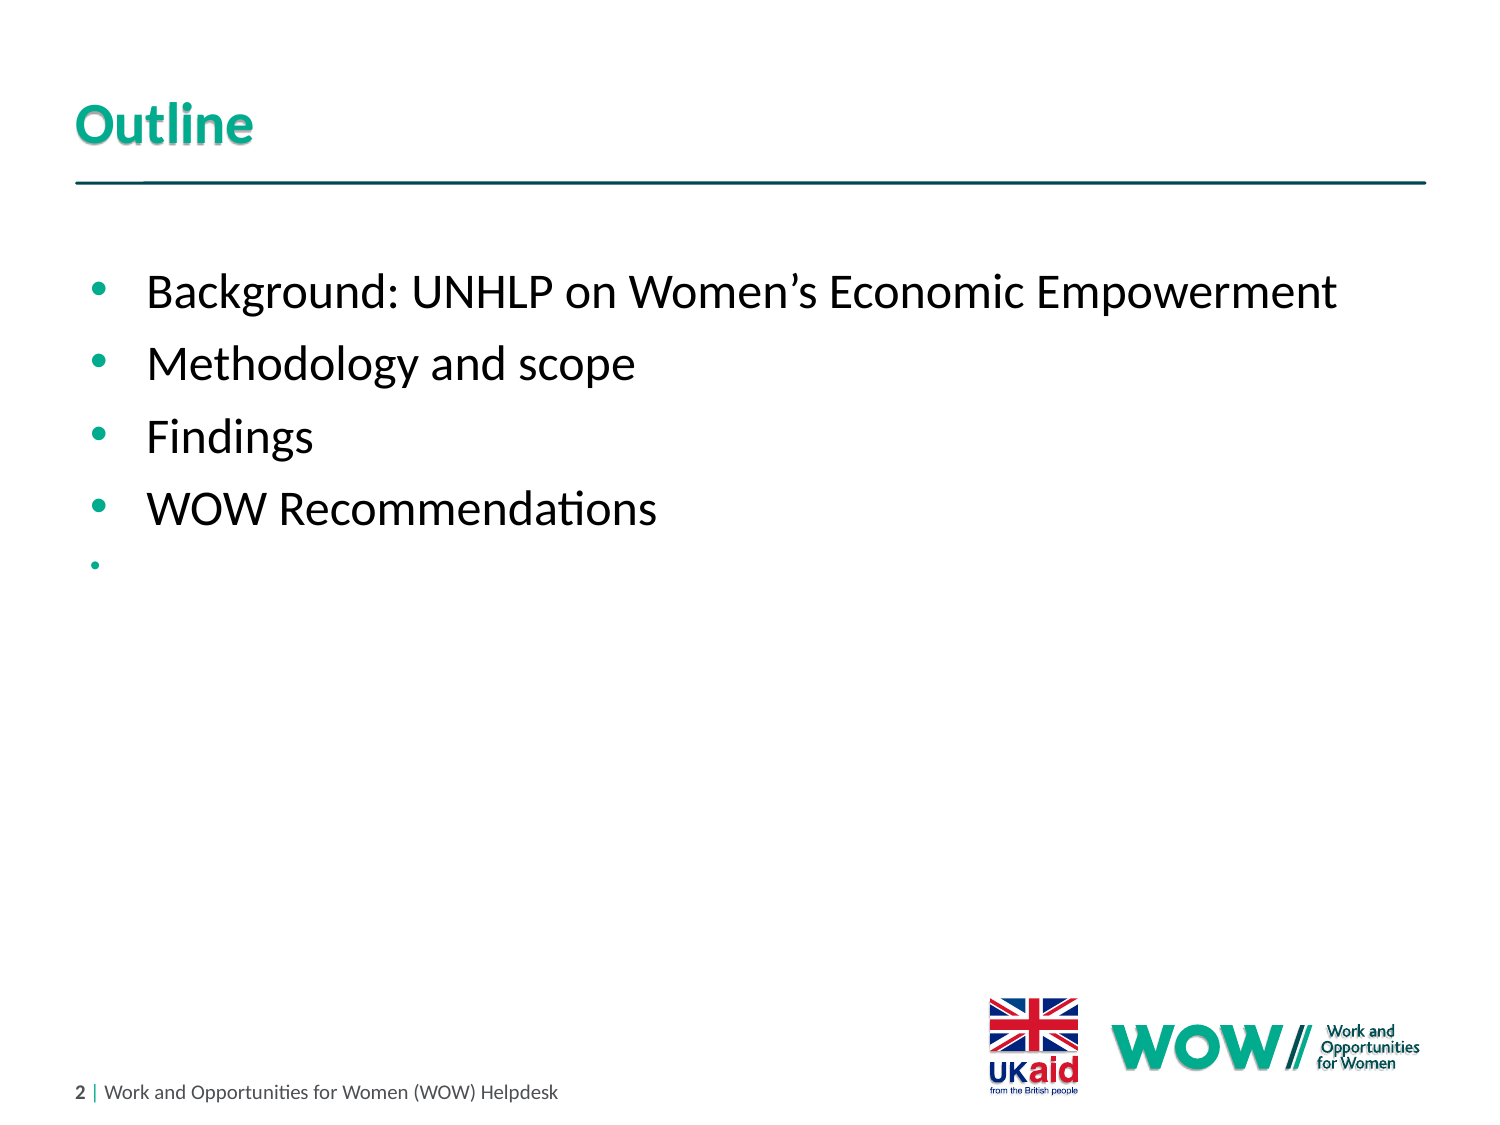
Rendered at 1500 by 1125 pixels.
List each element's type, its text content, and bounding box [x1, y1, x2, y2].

text_box Background: UNHLP on Women’s Economic Empowerment Methodology and scope Findings WOW Recommendations [75, 250, 1371, 594]
text_box 2 | Work and Opportunities for Women (WOW) Helpdesk [75, 1045, 648, 1106]
title Outline [75, 48, 1425, 162]
